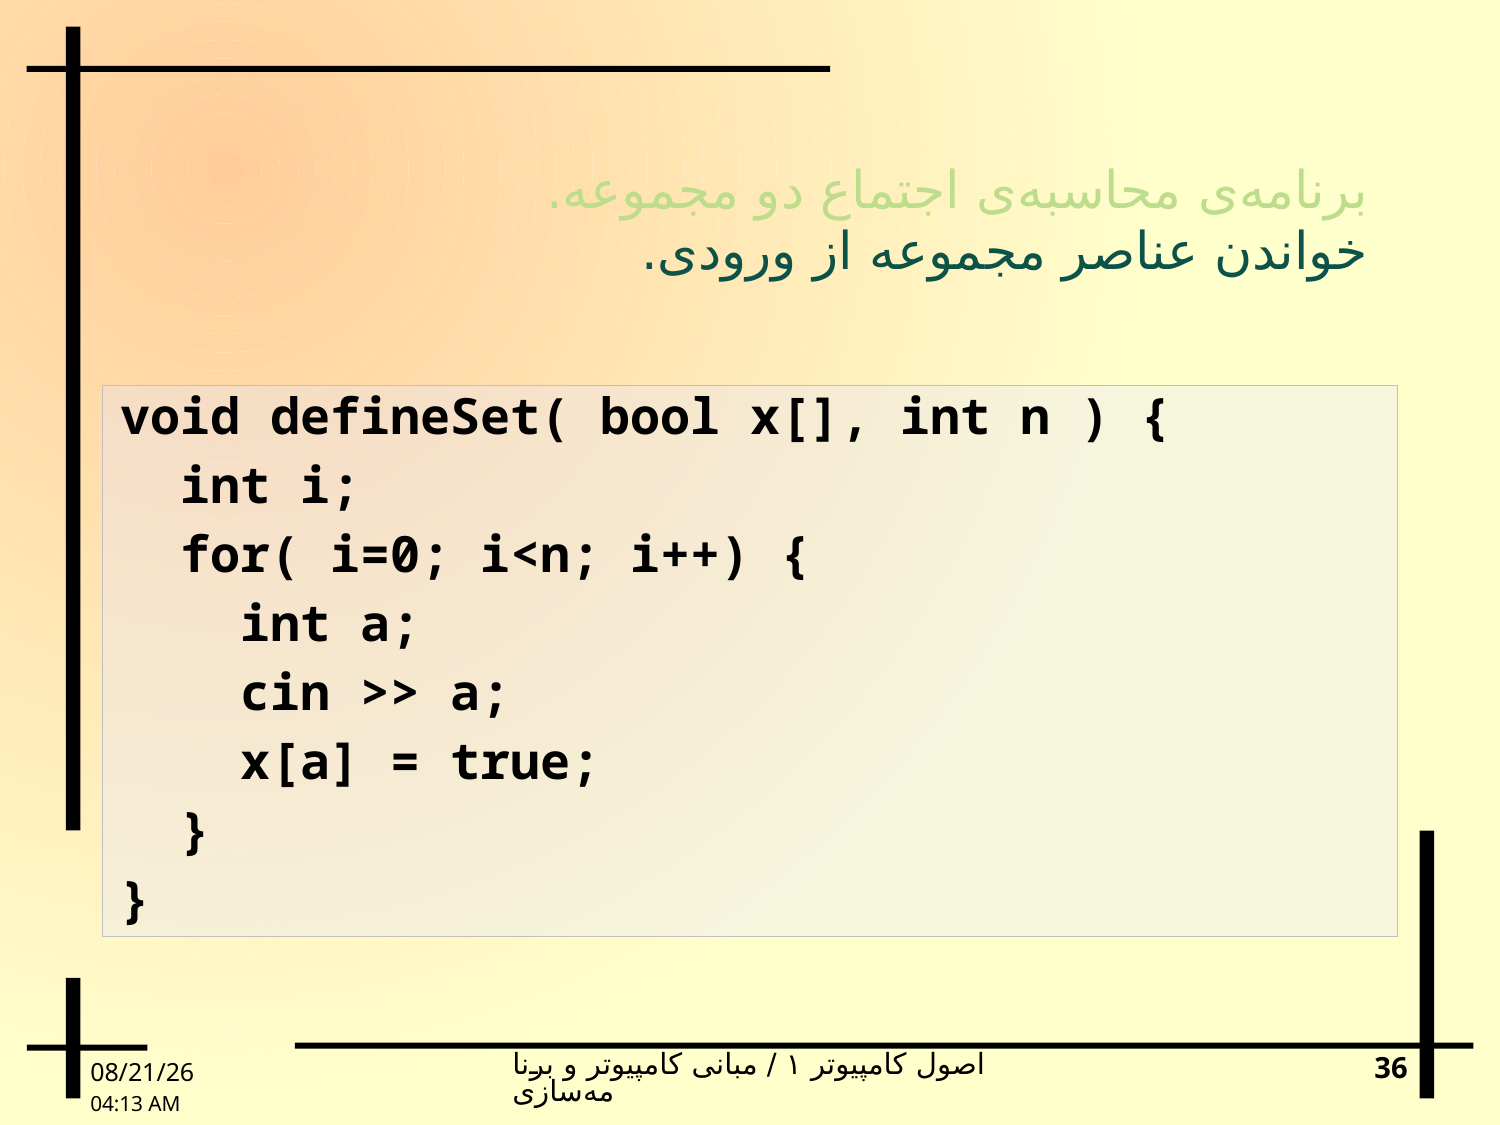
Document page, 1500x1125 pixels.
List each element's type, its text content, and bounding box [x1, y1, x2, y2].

list برنامه‌ی محاسبه‌ی اجتماع دو مجموعه. خواندن عناصر مجموعه از ورودی. [110, 160, 1422, 324]
text_box void defineSet( bool x[], int n ) { int i; for( i=0; i<n; i++) { int a; cin >> a; x[a] = true; } } [102, 385, 1398, 937]
